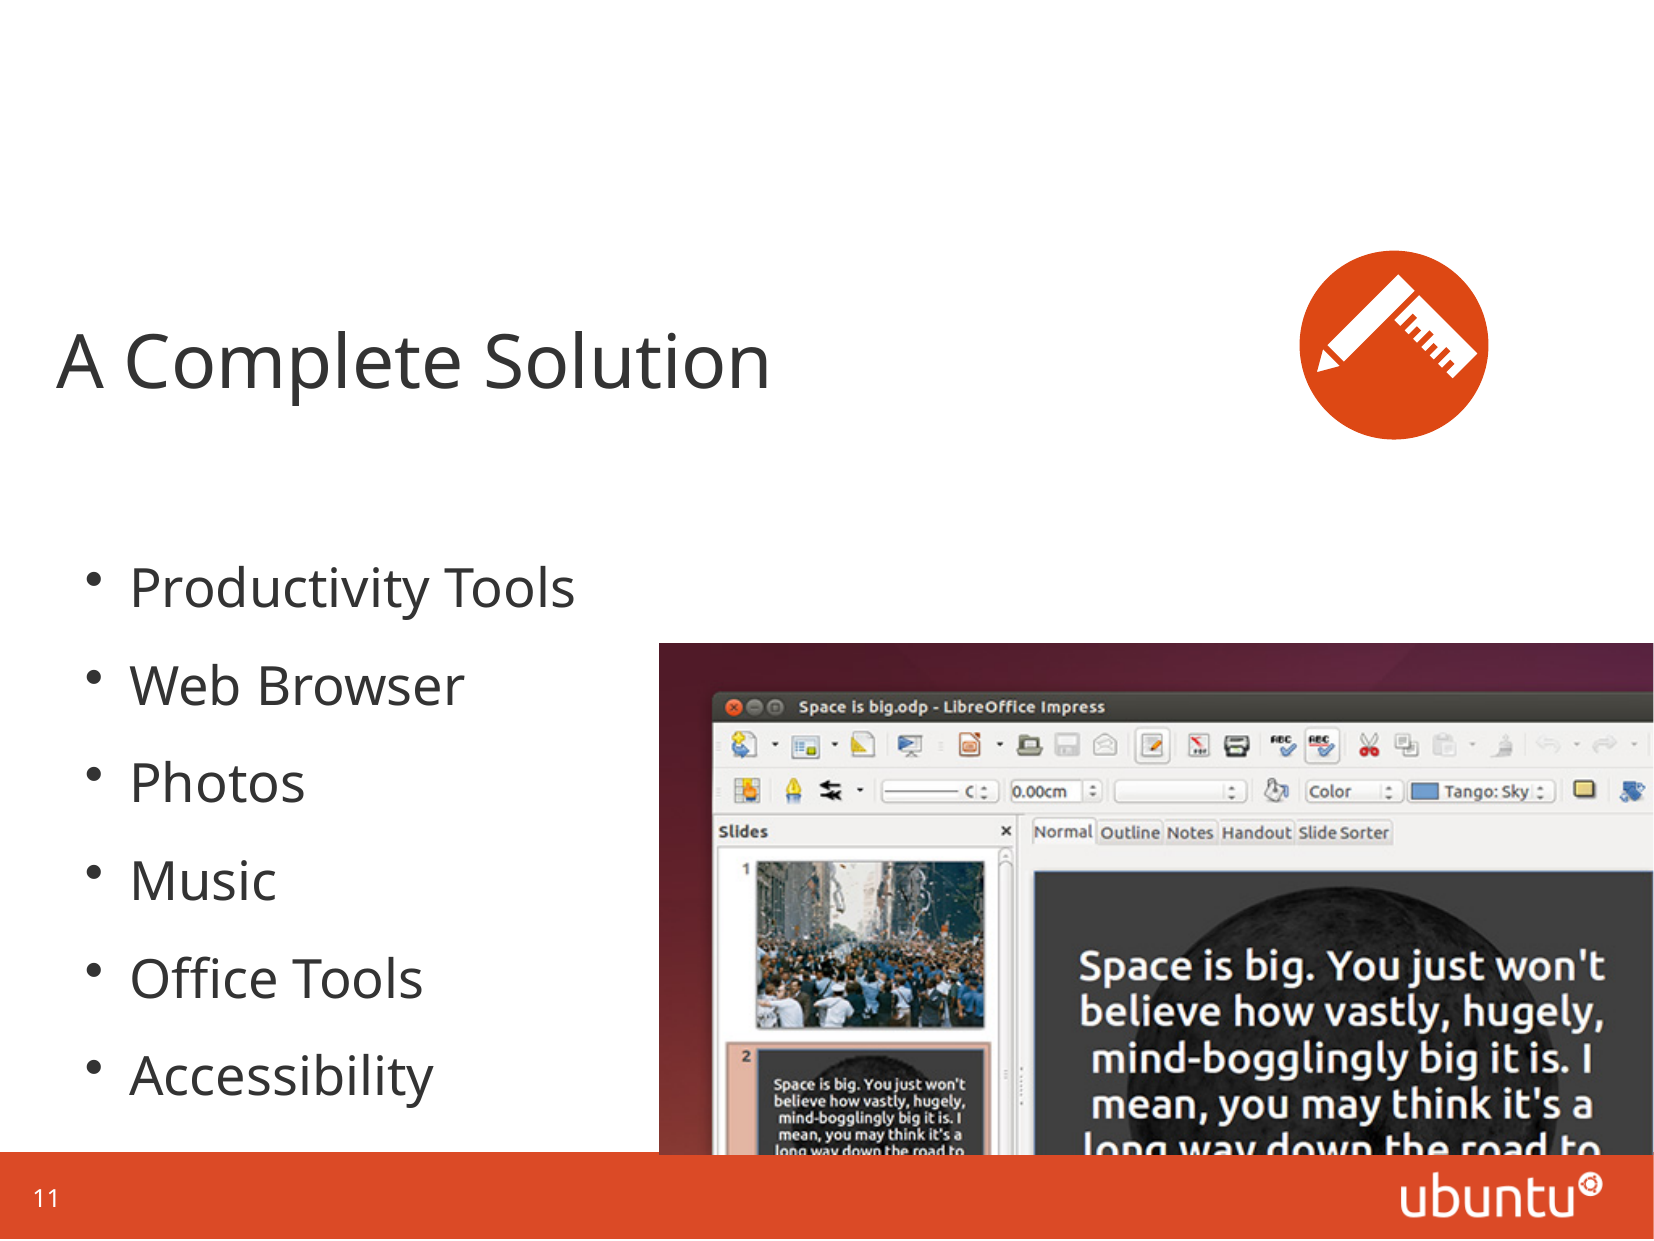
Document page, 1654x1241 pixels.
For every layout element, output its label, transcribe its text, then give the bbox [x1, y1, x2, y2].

list Productivity Tools Web Browser Photos Music Office Tools Accessibility [76, 512, 1588, 1241]
picture [659, 643, 1654, 1239]
picture [0, 1152, 76, 1239]
picture [1275, 226, 1513, 464]
title A Complete Solution [56, 130, 1596, 587]
